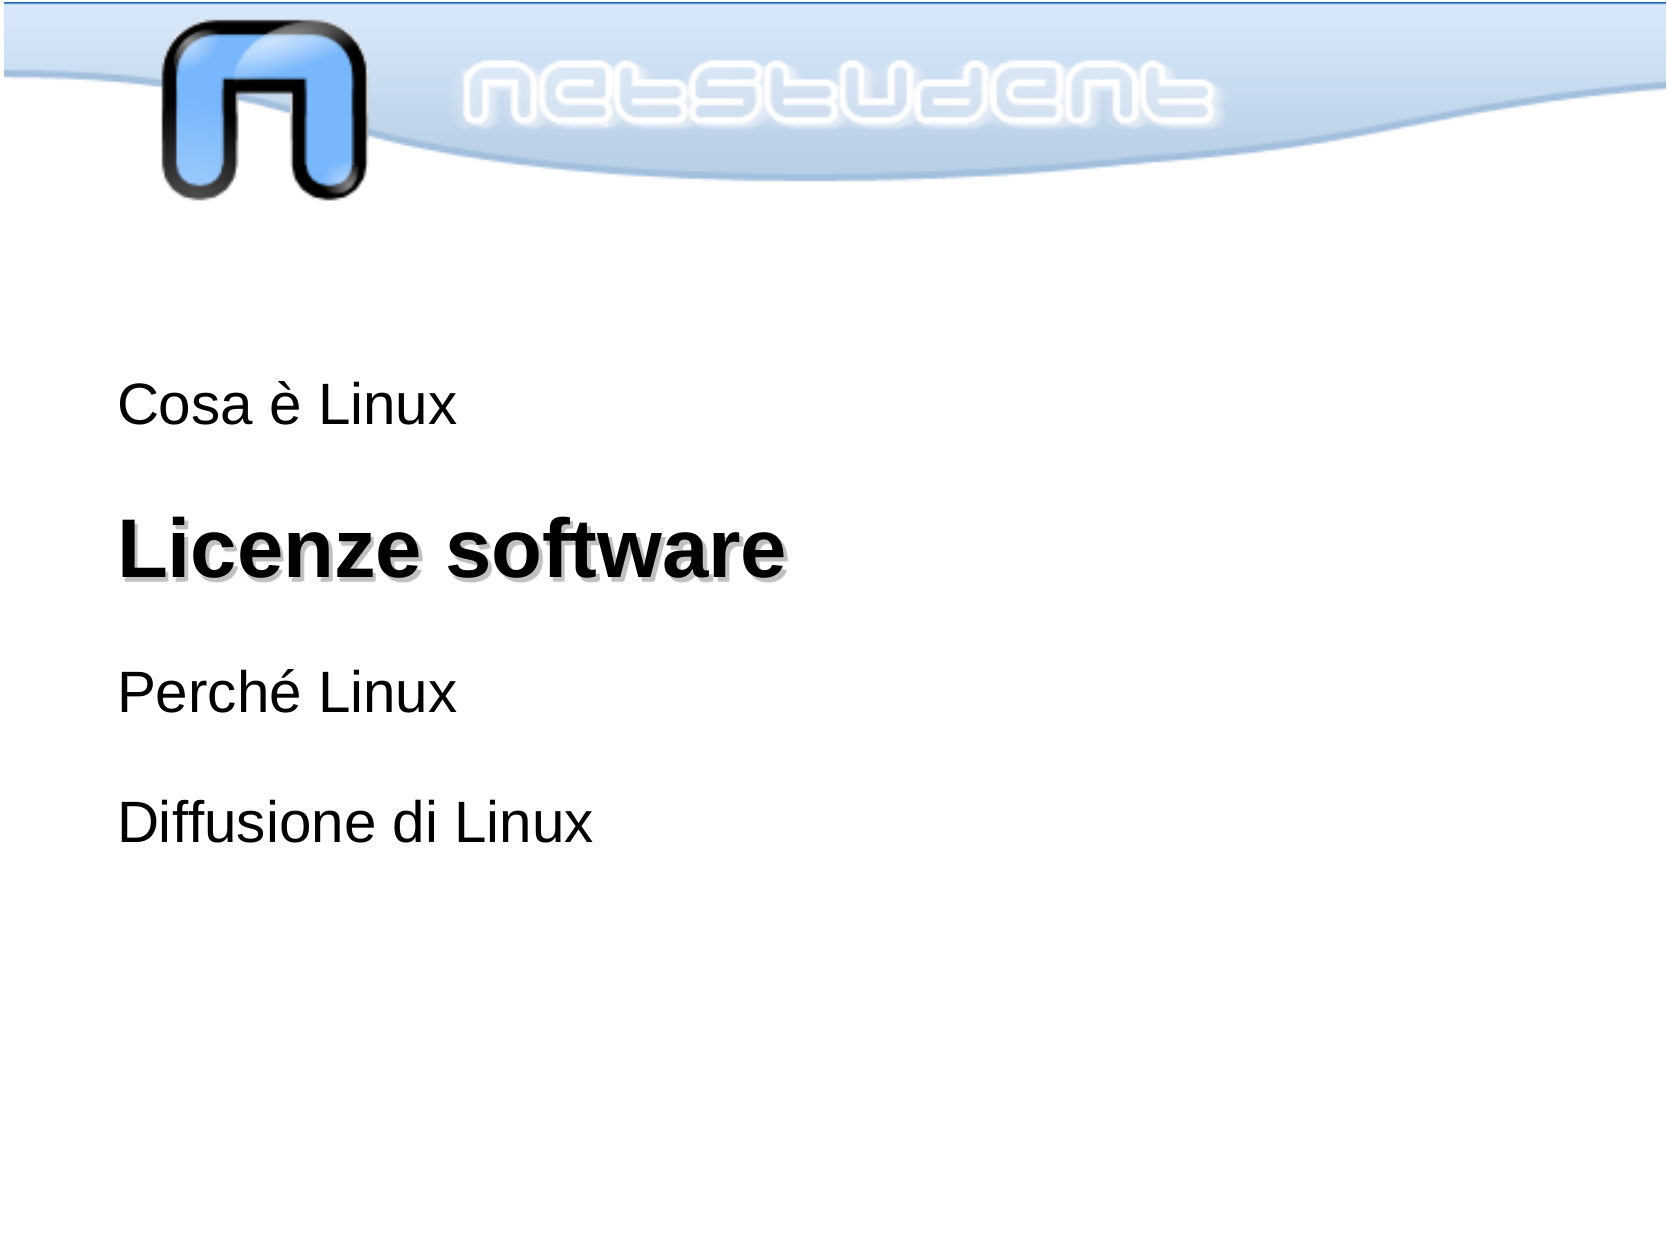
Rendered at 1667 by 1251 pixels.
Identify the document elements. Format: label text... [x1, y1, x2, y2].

title Cosa è Linux Licenze software Perché Linux Diffusione di Linux [110, 235, 1530, 1057]
picture [0, 0, 1667, 1251]
